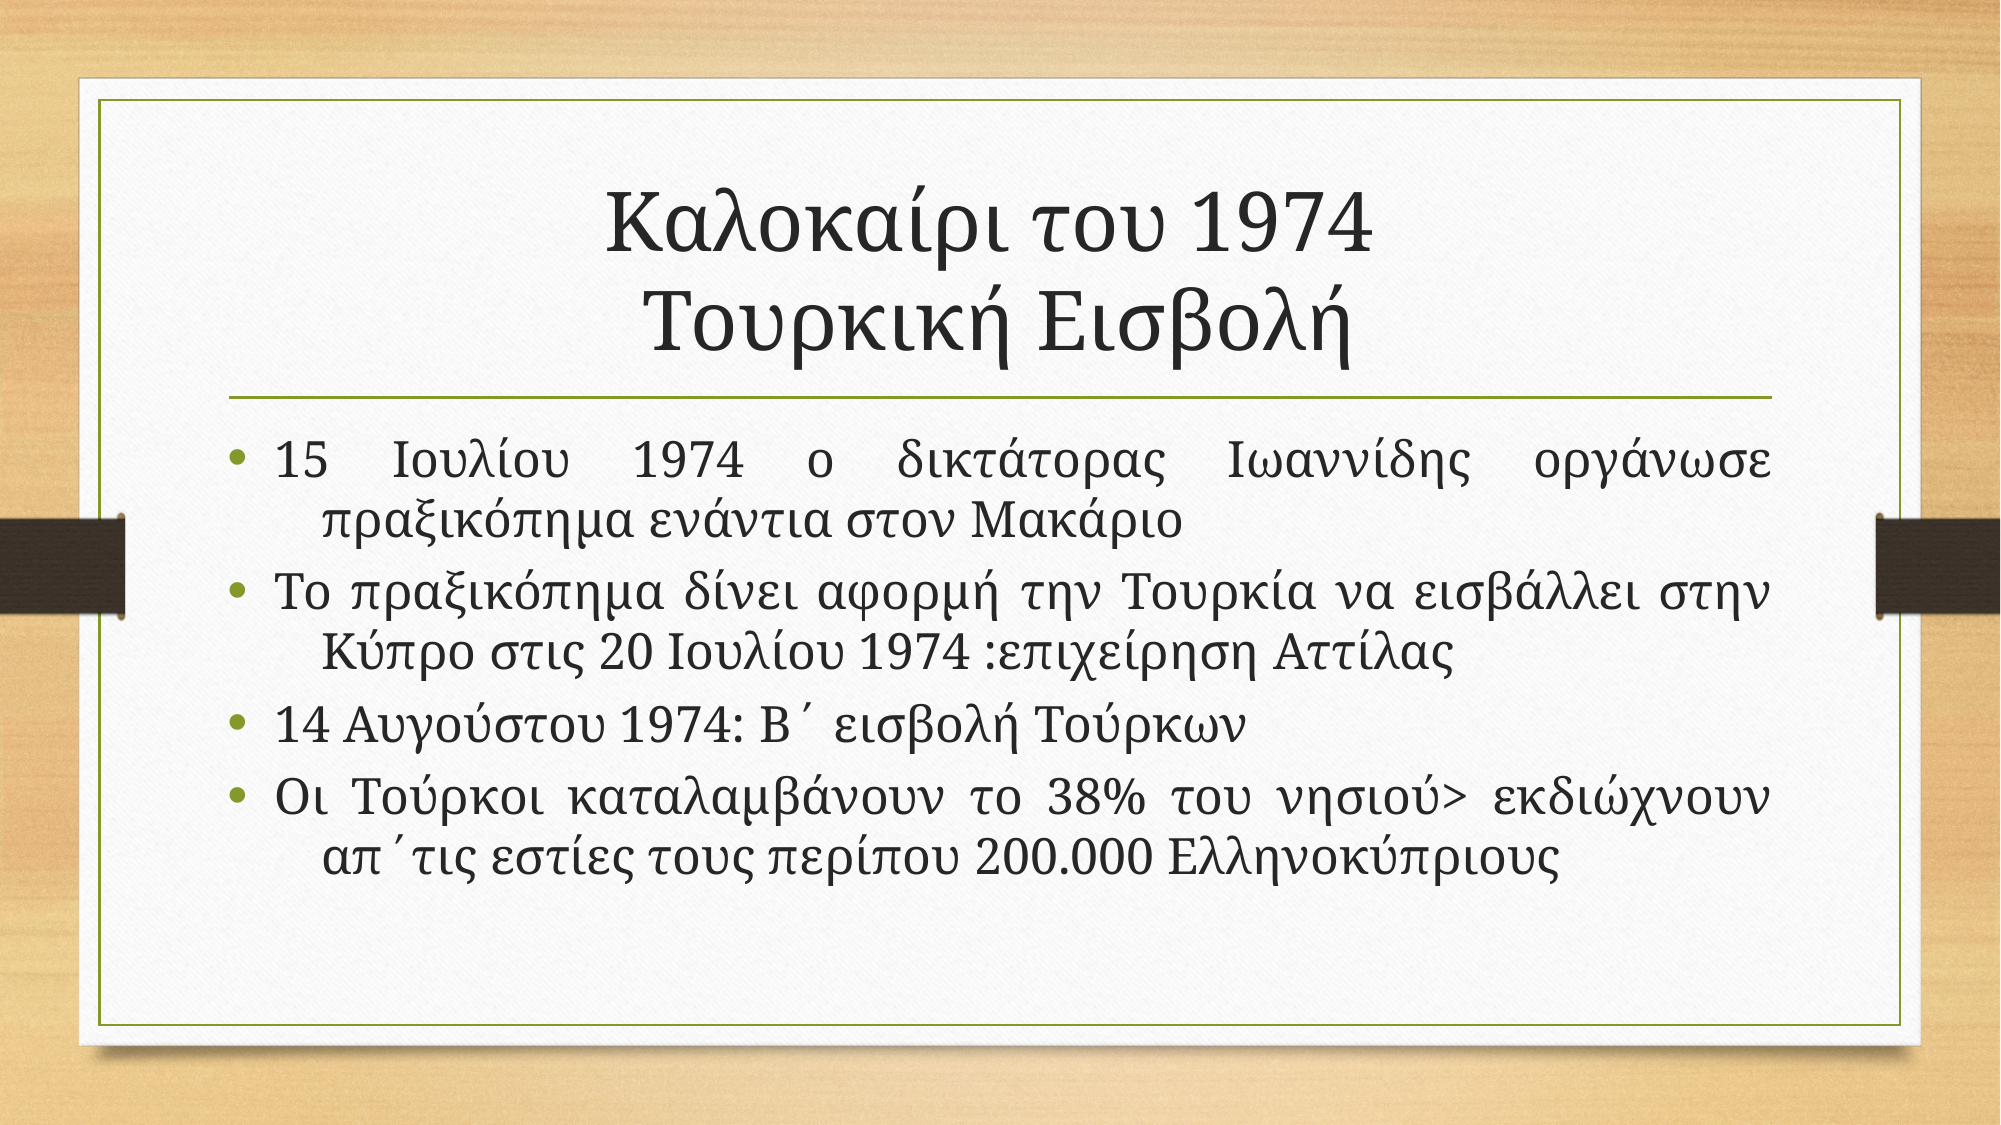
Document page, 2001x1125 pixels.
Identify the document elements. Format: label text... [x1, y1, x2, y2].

title Καλοκαίρι του 1974 Τουρκική Εισβολή [212, 161, 1788, 376]
list 15 Ιουλίου 1974 ο δικτάτορας Ιωαννίδης οργάνωσε πραξικόπημα ενάντια στον Μακάριο Το πραξικόπημα δίνει αφορμή την Τουρκία να εισβάλλει στην Κύπρο στις 20 Ιουλίου 1974 :επιχείρηση Αττίλας 14 Αυγούστου 1974: Β΄ εισβολή Τούρκων Οι Τούρκοι καταλαμβάνουν το 38% του νησιού> εκδιώχνουν απ΄τις εστίες τους περίπου 200.000 Ελληνοκύπριους [212, 419, 1788, 964]
